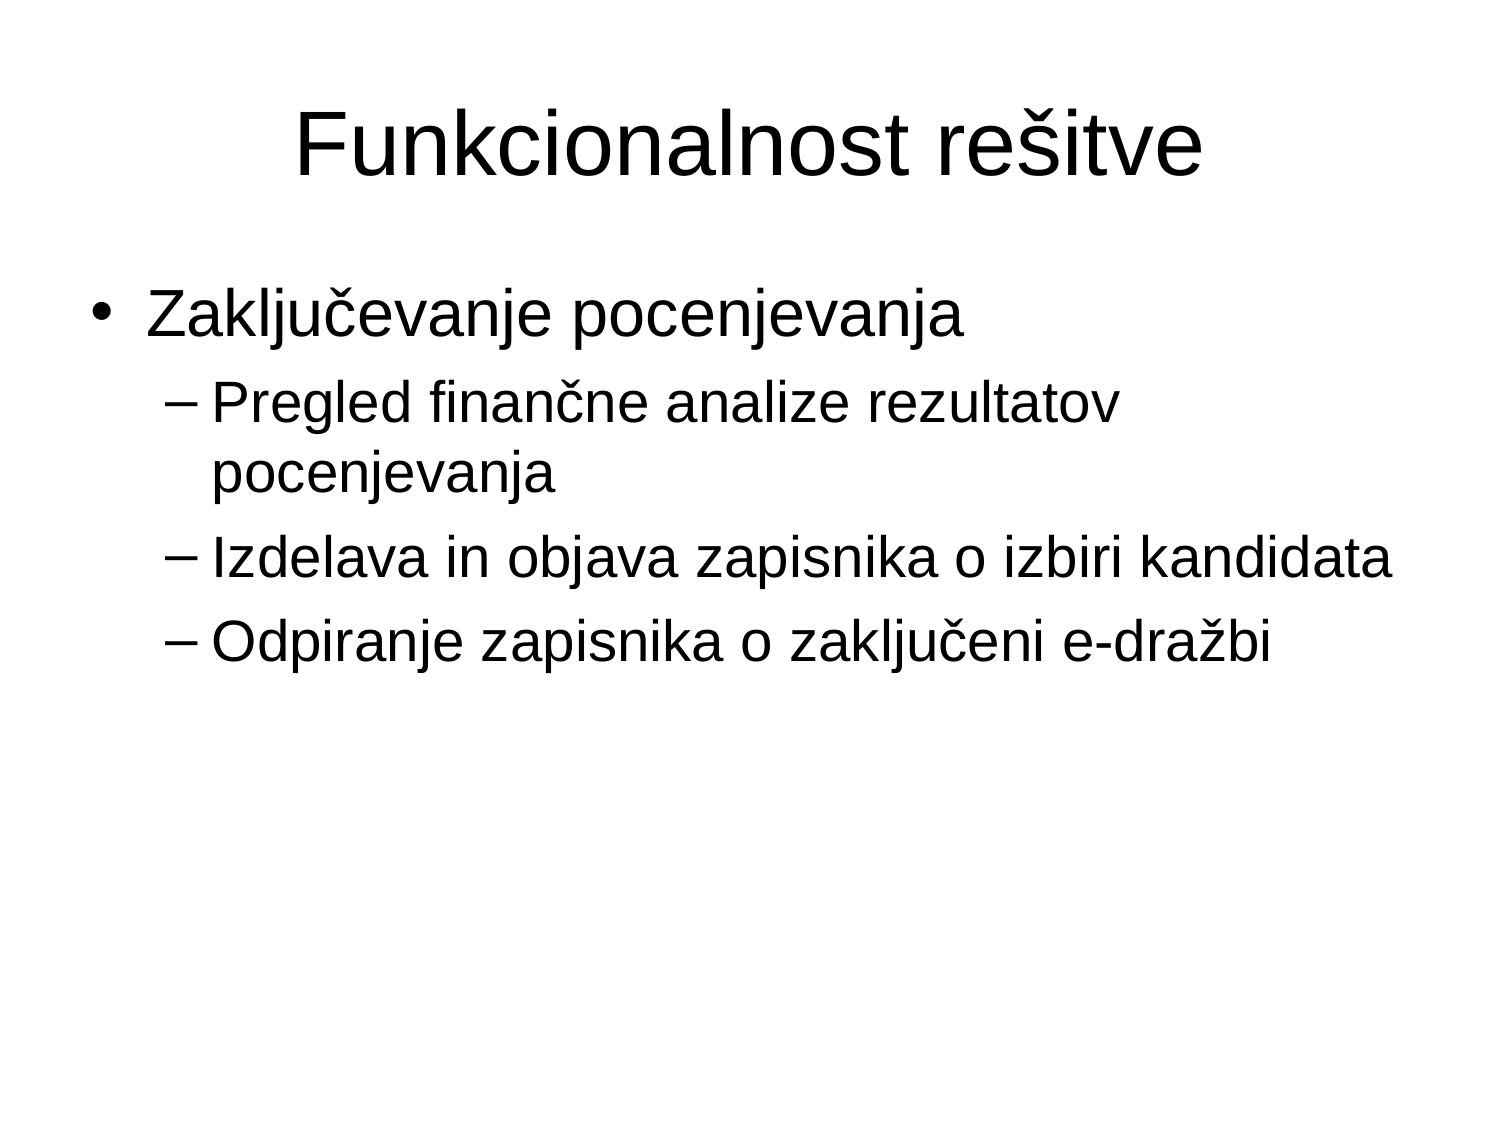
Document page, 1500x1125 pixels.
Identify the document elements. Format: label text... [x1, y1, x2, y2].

list Zaključevanje pocenjevanja Pregled finančne analize rezultatov pocenjevanja Izdelava in objava zapisnika o izbiri kandidata Odpiranje zapisnika o zaključeni e-dražbi [75, 262, 1426, 1006]
title Funkcionalnost rešitve [75, 45, 1426, 233]
